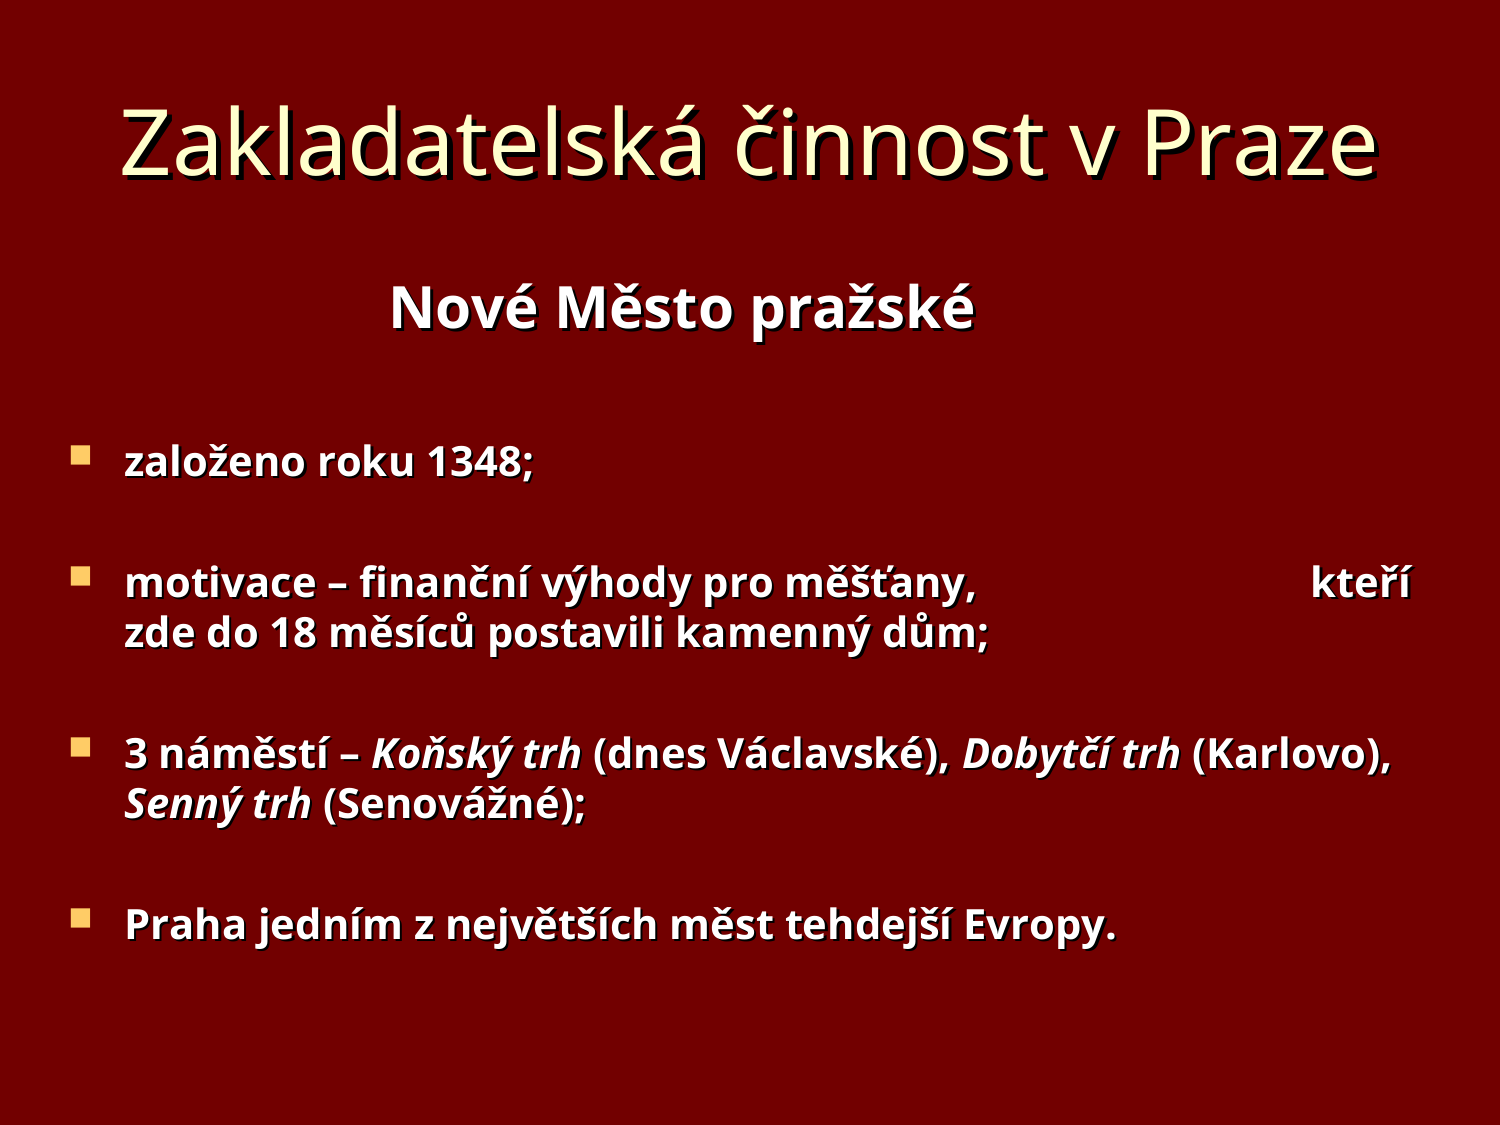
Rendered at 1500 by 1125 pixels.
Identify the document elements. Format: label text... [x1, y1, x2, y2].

list Nové Město pražské založeno roku 1348; motivace – finanční výhody pro měšťany, kteří zde do 18 měsíců postavili kamenný dům; 3 náměstí – Koňský trh (dnes Václavské), Dobytčí trh (Karlovo), Senný trh (Senovážné); Praha jedním z největších měst tehdejší Evropy. [53, 262, 1471, 1001]
title Zakladatelská činnost v Praze [75, 45, 1426, 233]
